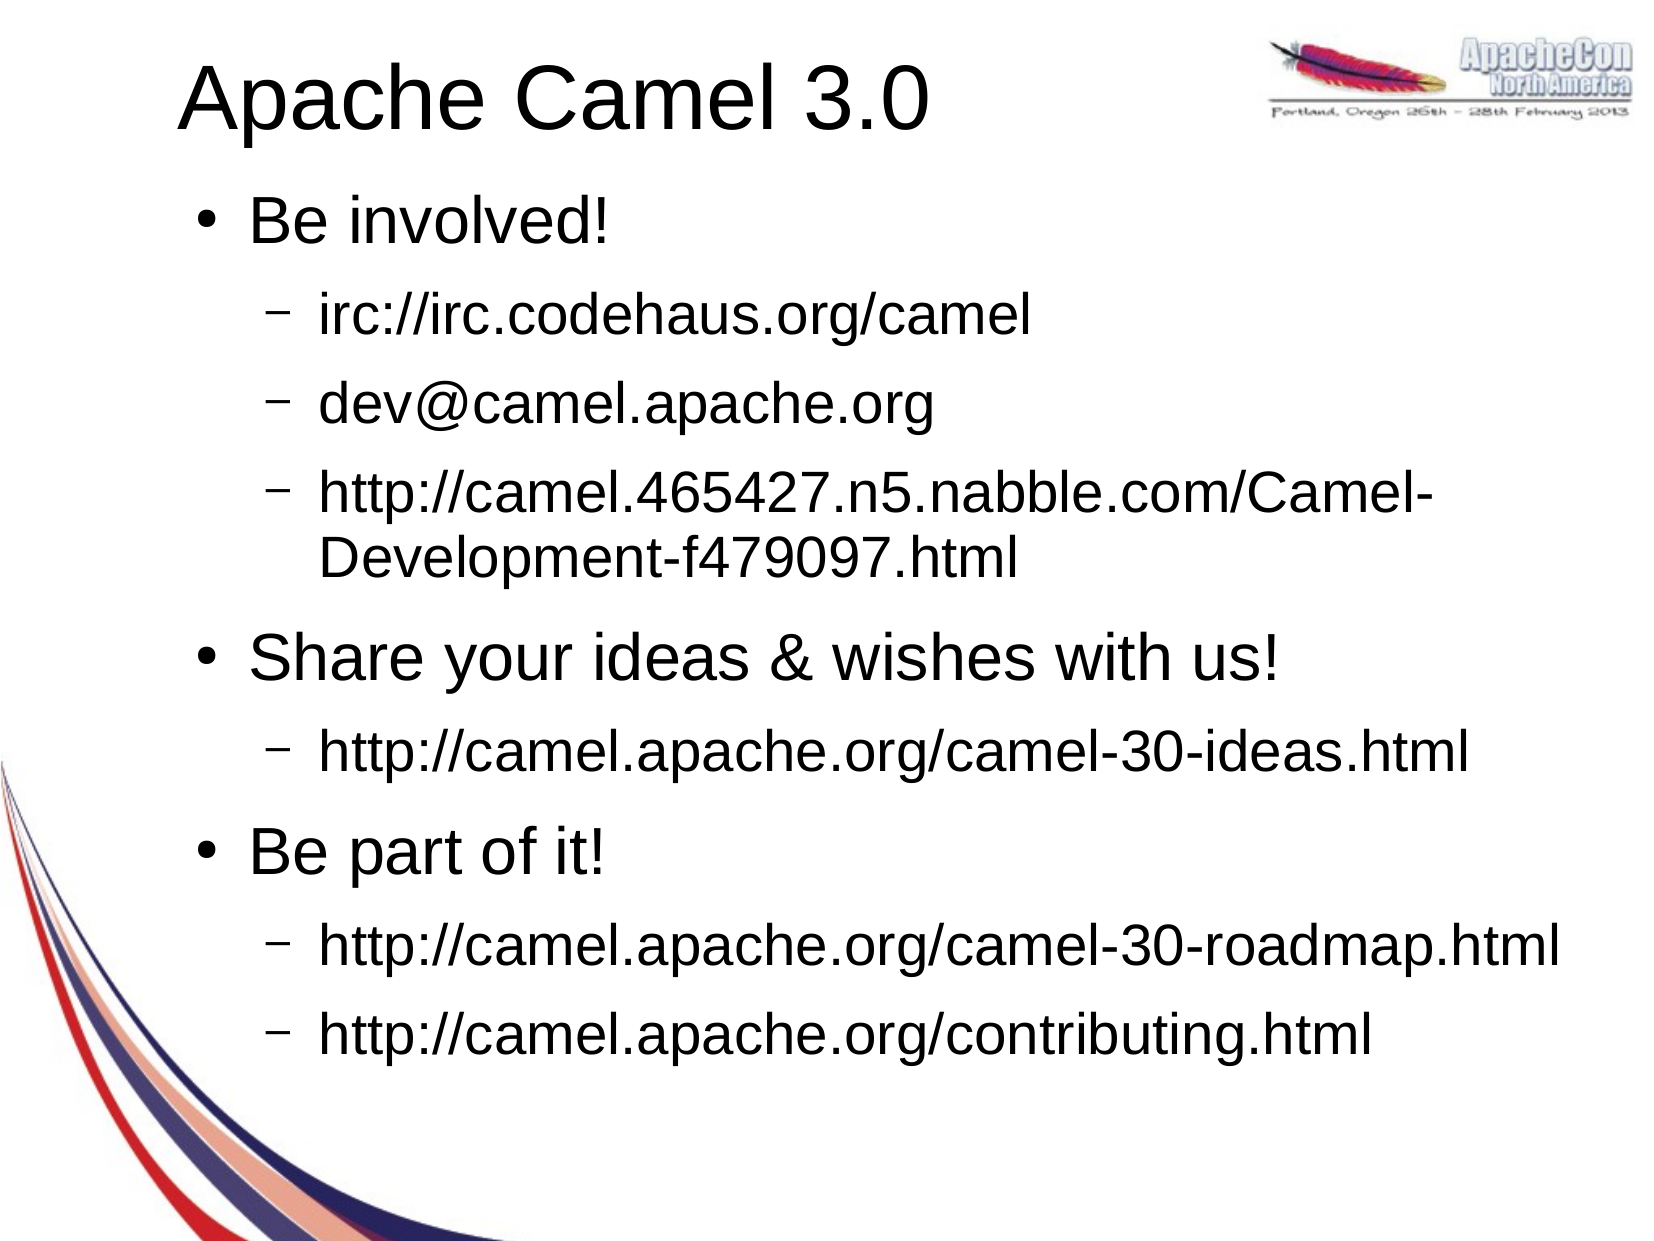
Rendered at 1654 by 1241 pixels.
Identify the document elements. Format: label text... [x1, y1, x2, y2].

list Be involved! irc://irc.codehaus.org/camel dev@camel.apache.org http://camel.465427.n5.nabble.com/Camel-Development-f479097.html Share your ideas & wishes with us! http://camel.apache.org/camel-30-ideas.html Be part of it! http://camel.apache.org/camel-30-roadmap.html http://camel.apache.org/contributing.html [177, 183, 1626, 1066]
picture [0, 0, 1654, 1241]
title Apache Camel 3.0 [177, 41, 1536, 154]
